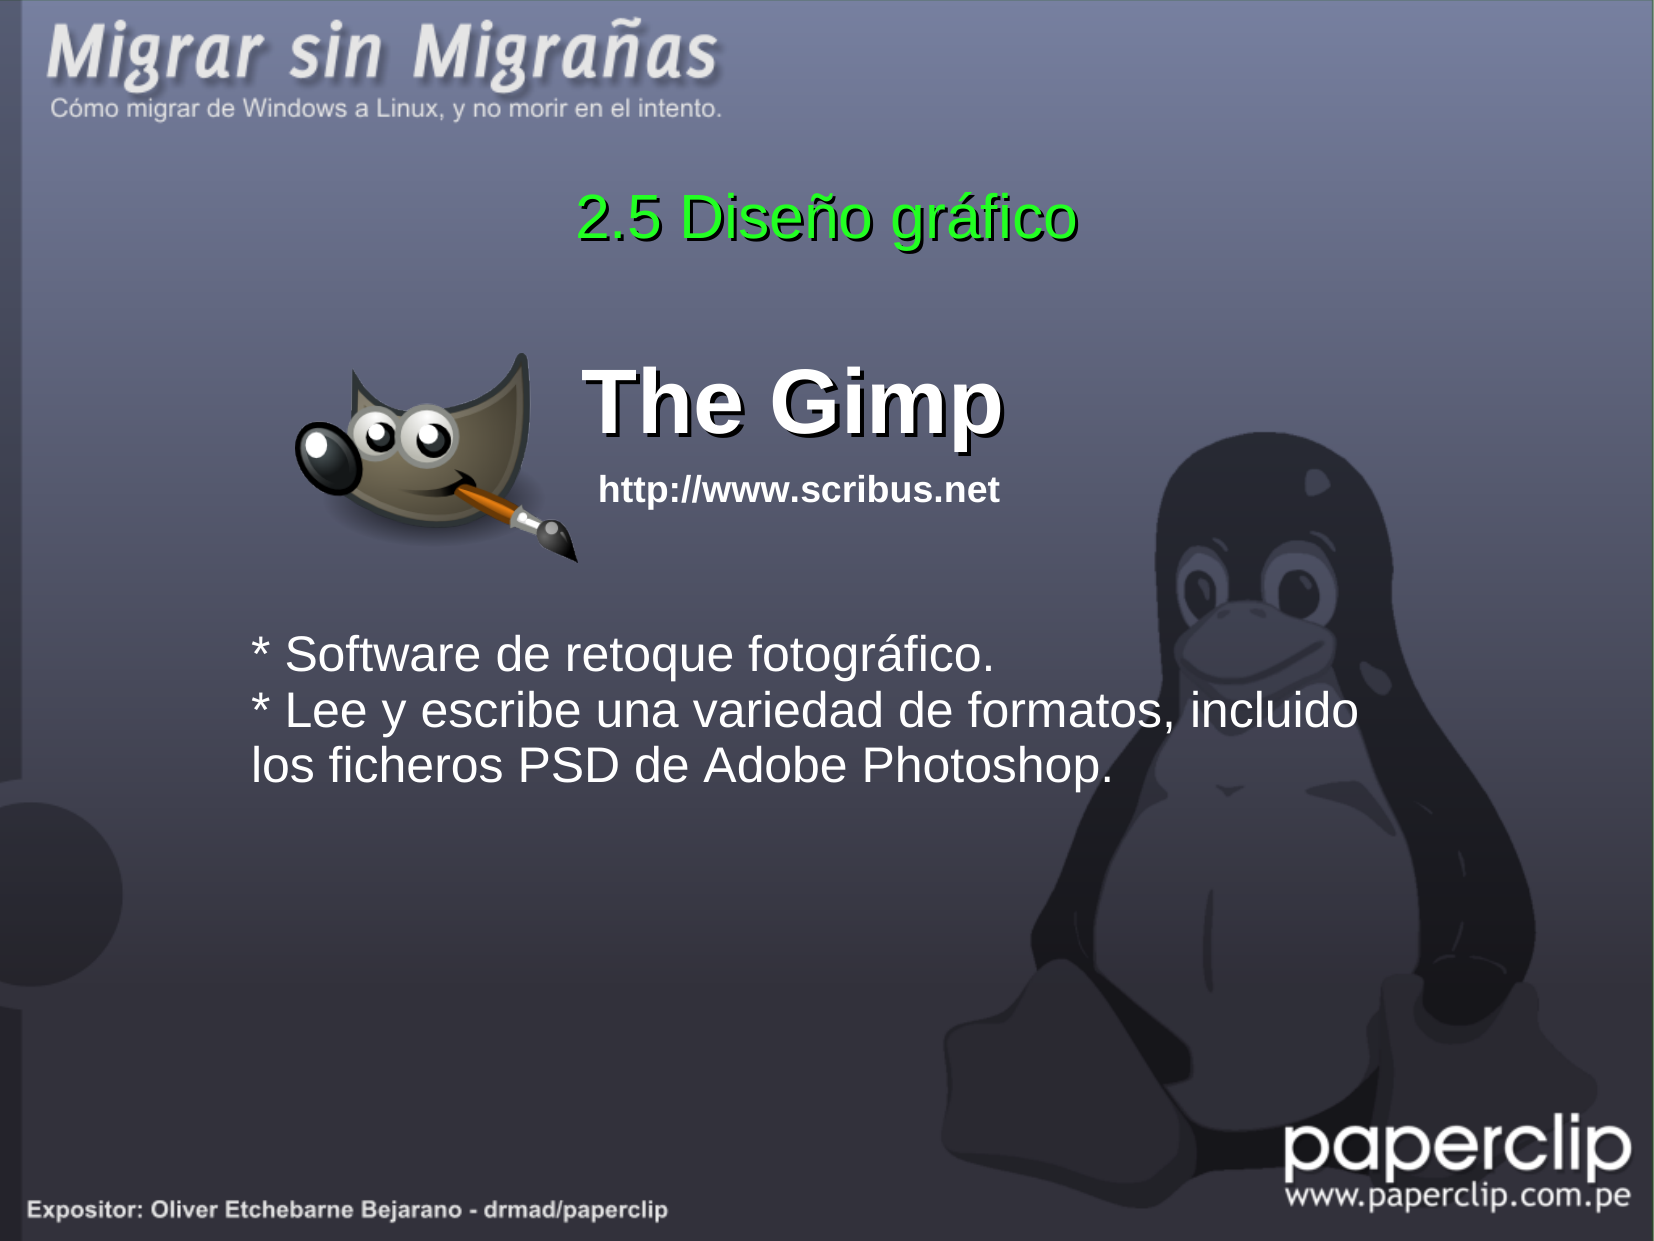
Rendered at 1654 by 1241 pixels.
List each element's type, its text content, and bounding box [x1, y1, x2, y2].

text_box * Software de retoque fotográfico. * Lee y escribe una variedad de formatos, incluido los ficheros PSD de Adobe Photoshop. [236, 618, 1447, 857]
title 2.5 Diseño gráfico [82, 177, 1571, 257]
text_box The Gimp [566, 342, 1542, 461]
picture [0, 0, 1654, 1241]
text_box http://www.scribus.net [583, 461, 1016, 518]
